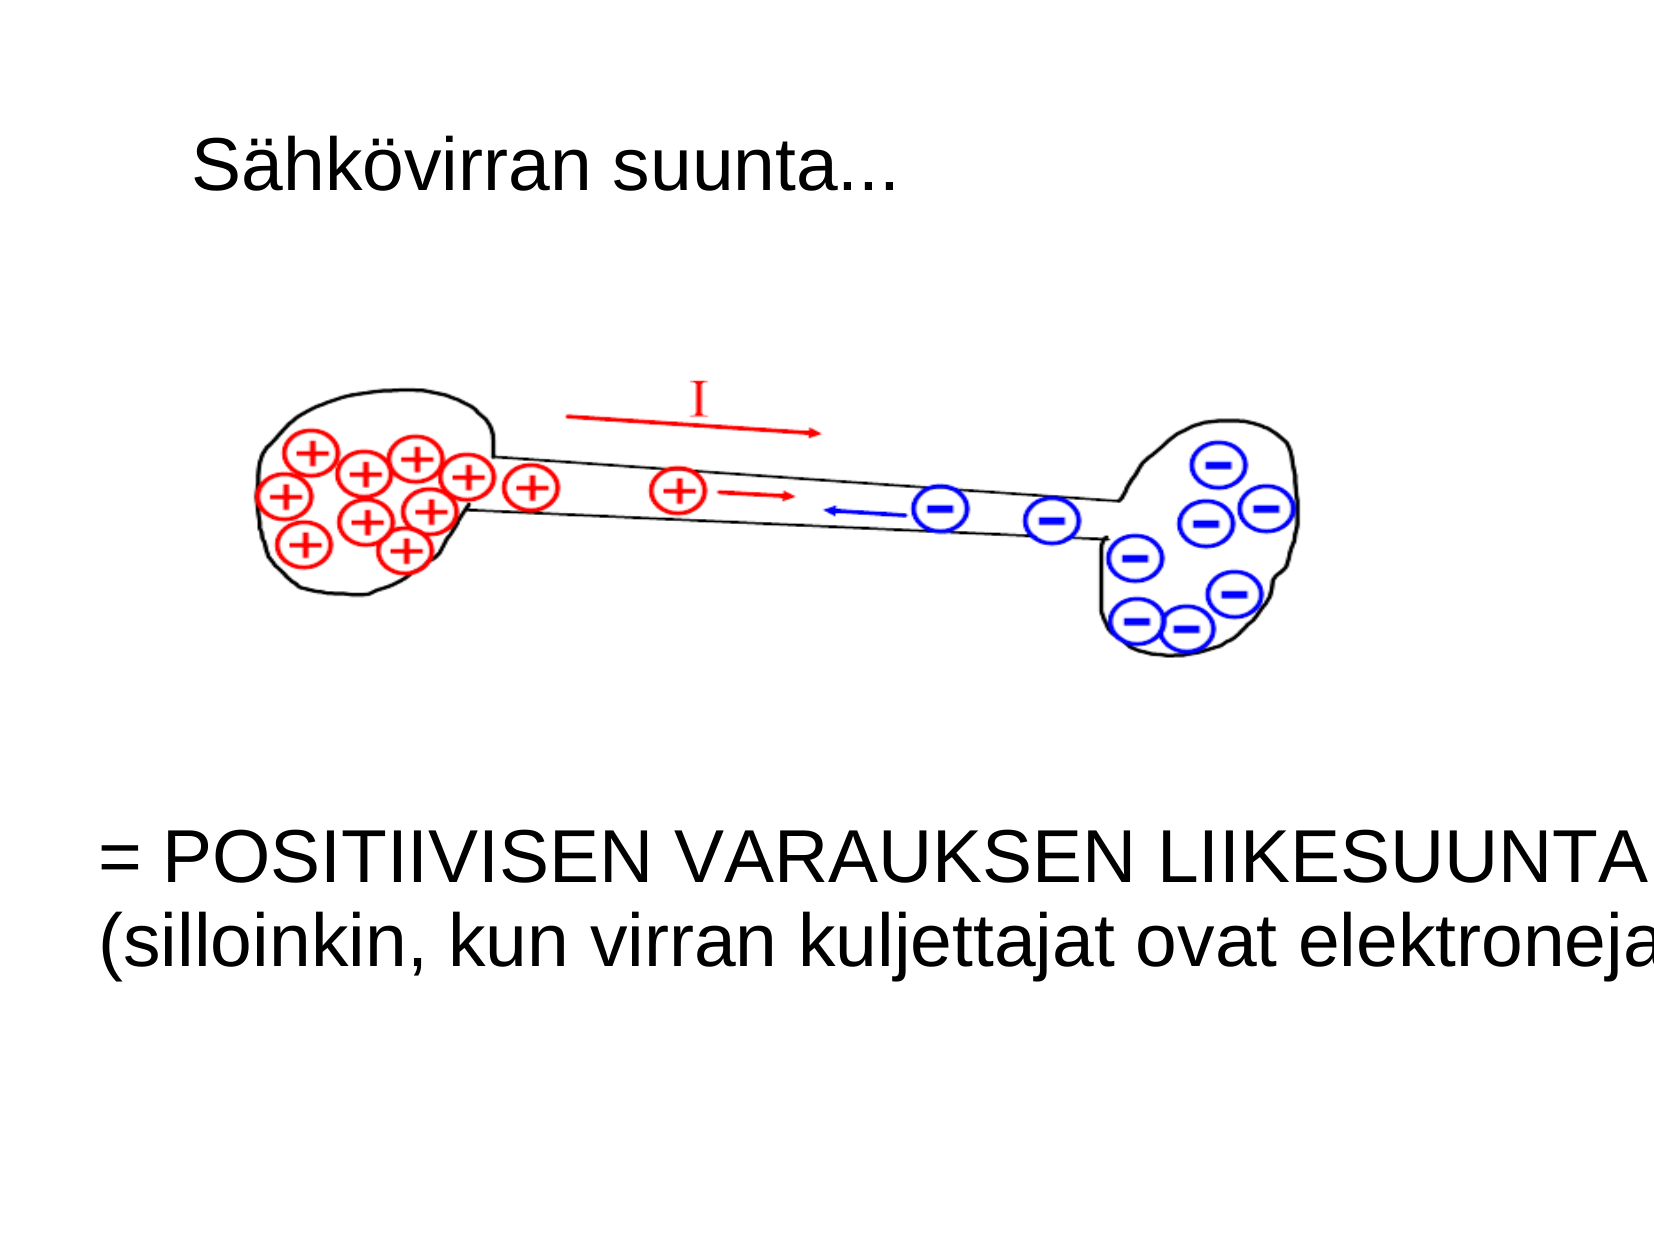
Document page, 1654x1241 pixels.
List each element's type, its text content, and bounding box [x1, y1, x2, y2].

text_box Sähkövirran suunta... [177, 111, 1435, 378]
text_box = POSITIIVISEN VARAUKSEN LIIKESUUNTA (silloinkin, kun virran kuljettajat ovat elektroneja) [83, 803, 1654, 986]
picture [141, 332, 1419, 709]
